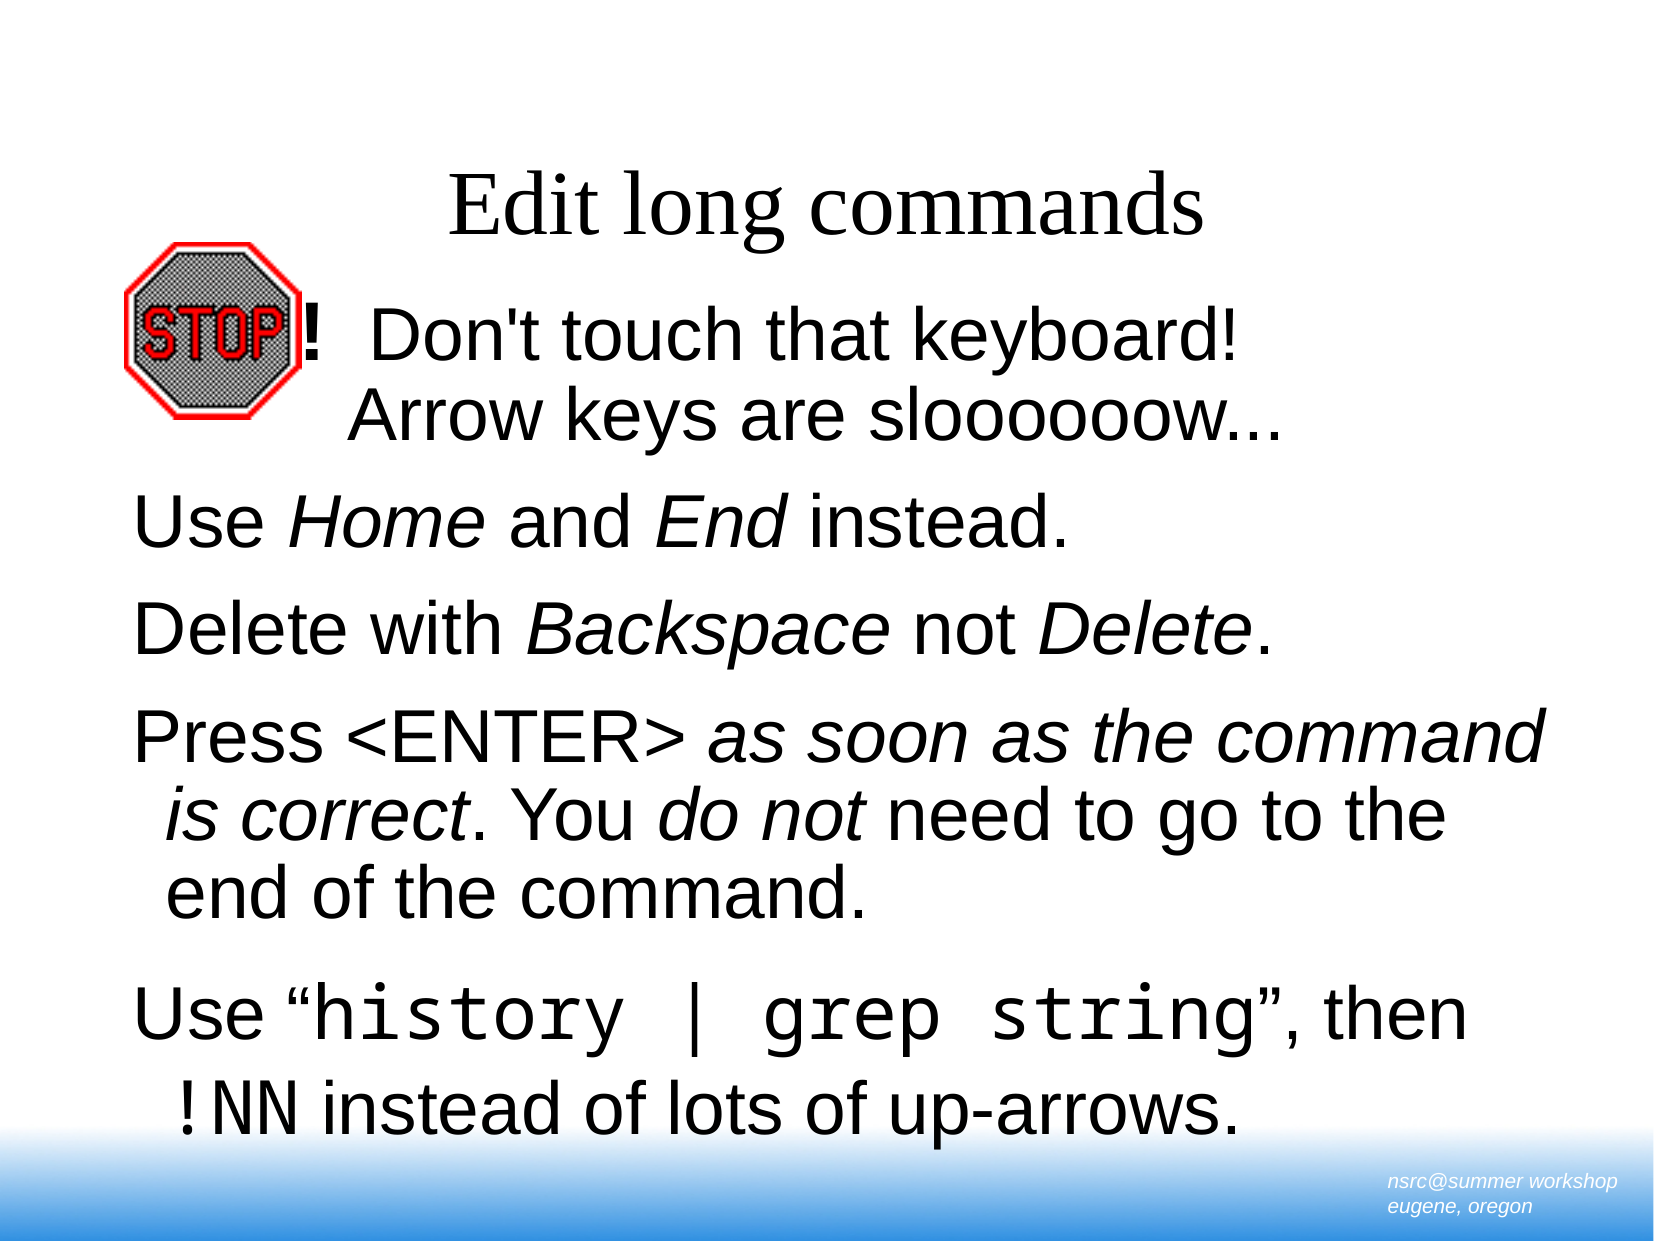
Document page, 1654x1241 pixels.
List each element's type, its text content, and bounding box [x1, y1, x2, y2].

picture [124, 242, 302, 420]
text_box nsrc@summer workshop eugene, oregon [1387, 1169, 1644, 1216]
list ! Don't touch that keyboard! Arrow keys are sloooooow... Use Home and End instead. Delete with Backspace not Delete. Press <ENTER> as soon as the command is correct. You do not need to go to the end of the command. Use “history | grep string”, then !NN instead of lots of up-arrows. [94, 291, 1595, 1137]
title Edit long commands [121, 85, 1534, 291]
picture [0, 1124, 1654, 1241]
